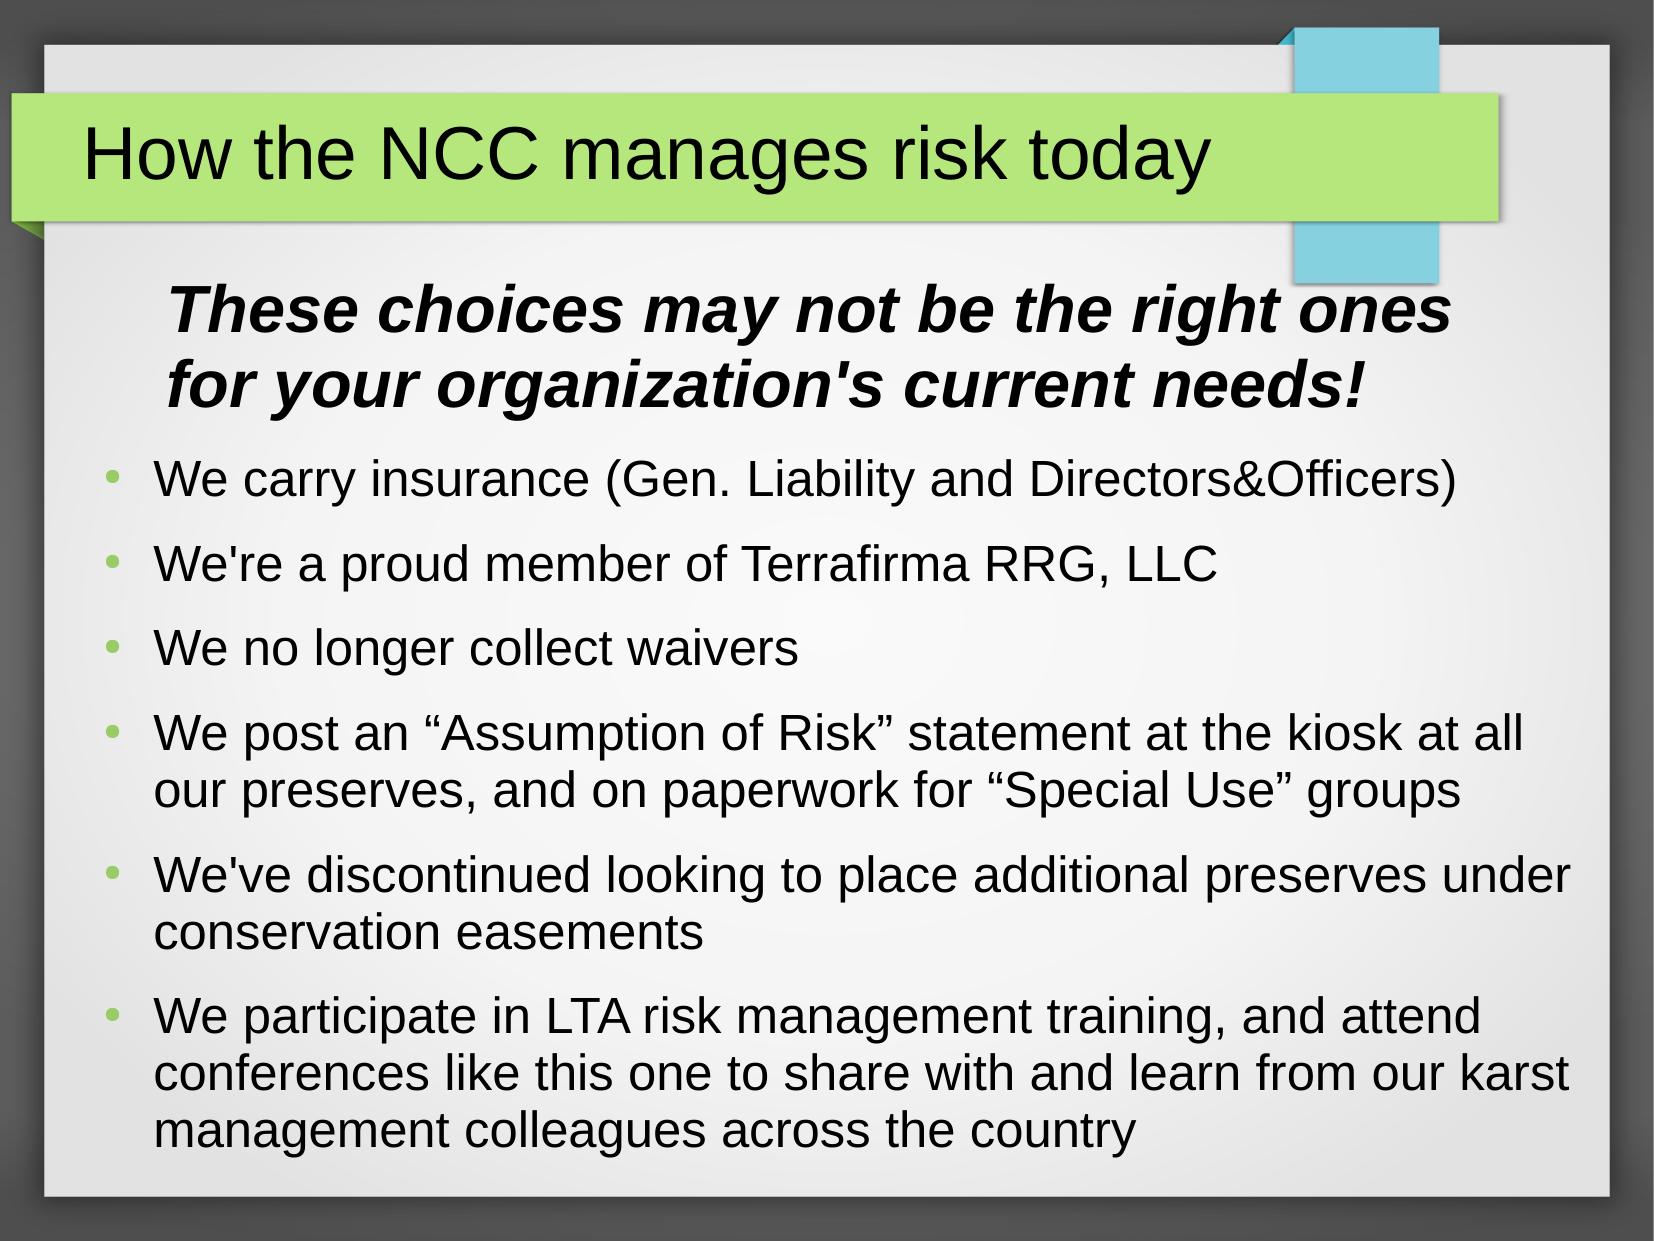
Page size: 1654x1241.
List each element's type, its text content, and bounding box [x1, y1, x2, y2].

title How the NCC manages risk today [82, 94, 1264, 213]
text_box These choices may not be the right ones for your organization's current needs! [151, 264, 1471, 436]
picture [0, 0, 1654, 1241]
list We carry insurance (Gen. Liability and Directors&Officers) We're a proud member of Terrafirma RRG, LLC We no longer collect waivers We post an “Assumption of Risk” statement at the kiosk at all our preserves, and on paperwork for “Special Use” groups We've discontinued looking to place additional preserves under conservation easements We participate in LTA risk management training, and attend conferences like this one to share with and learn from our karst management colleagues across the country [86, 450, 1576, 1170]
